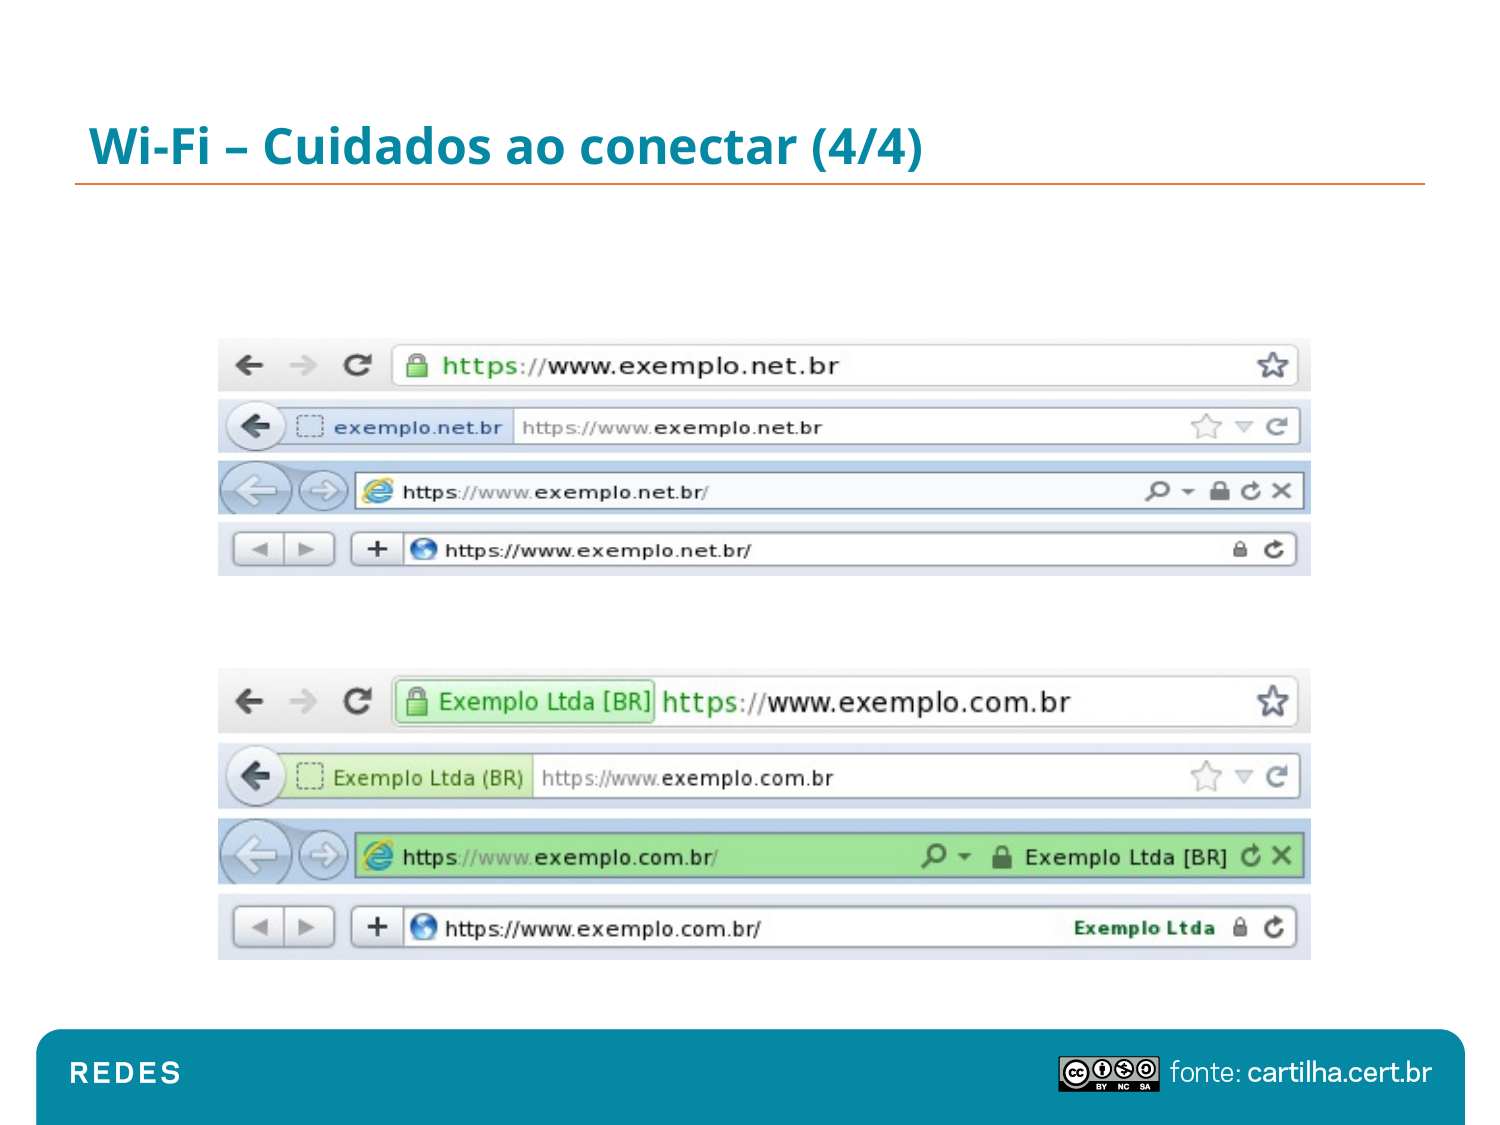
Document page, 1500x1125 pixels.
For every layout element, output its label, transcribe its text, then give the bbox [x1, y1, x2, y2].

title Wi-Fi – Cuidados ao conectar (4/4) [75, 54, 1425, 182]
picture [0, 0, 1500, 1125]
